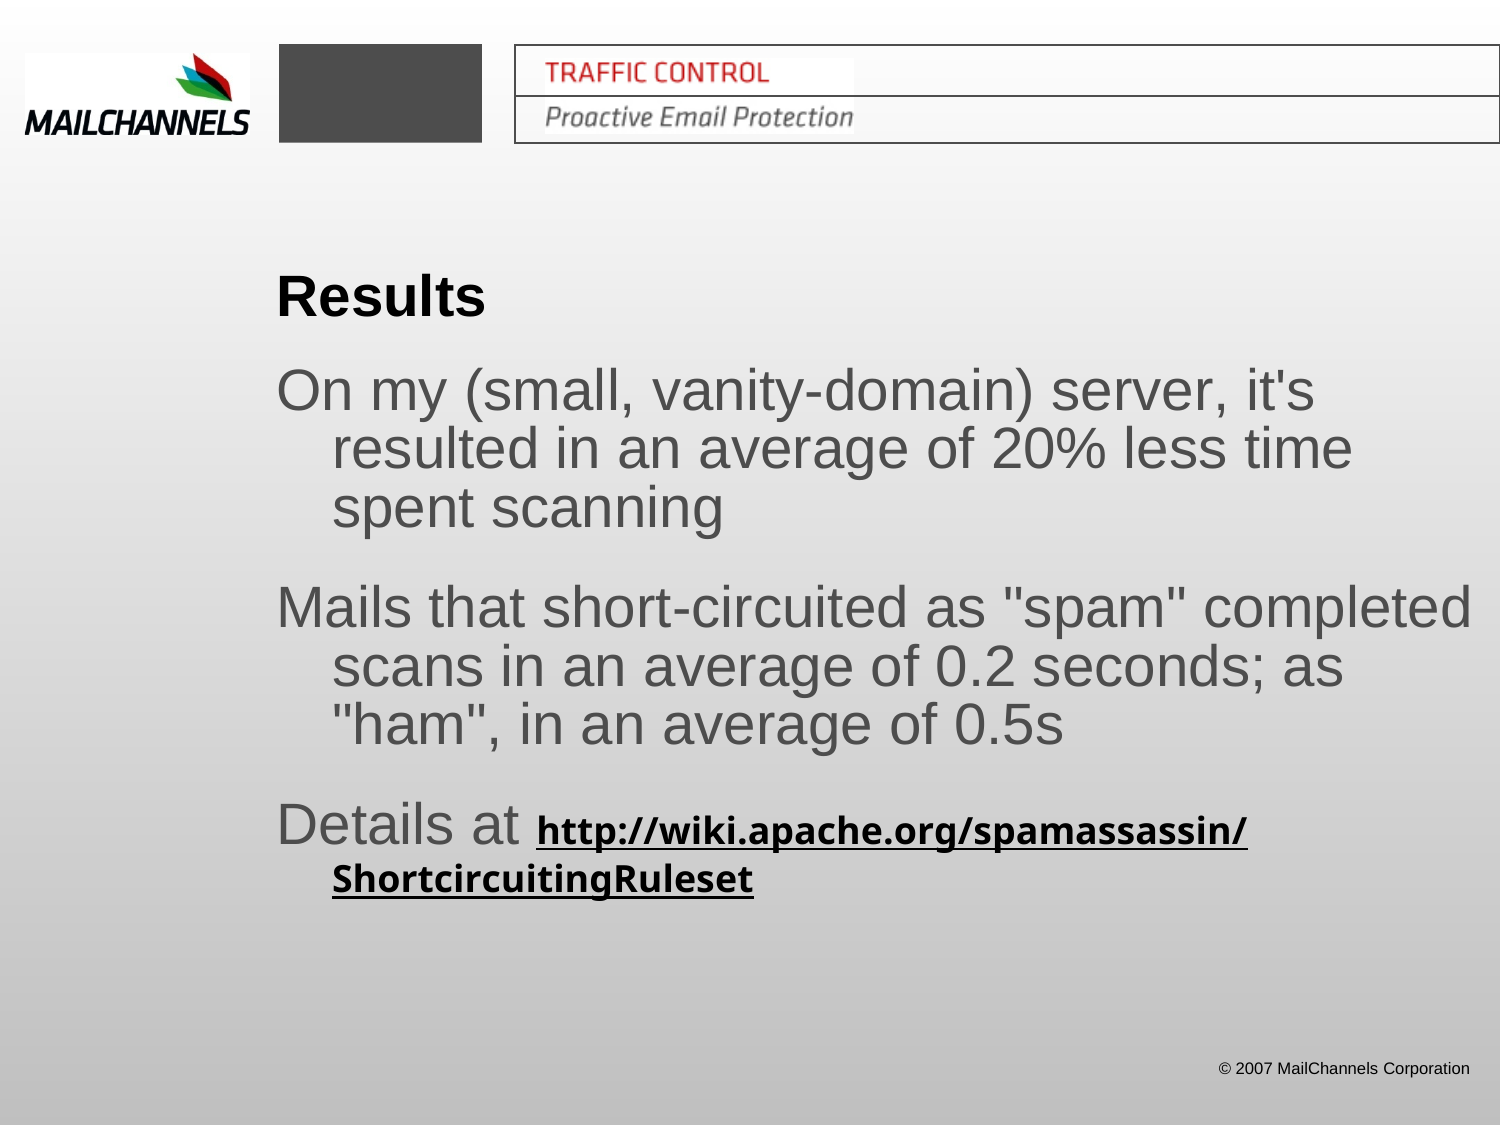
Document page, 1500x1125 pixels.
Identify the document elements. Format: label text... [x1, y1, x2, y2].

picture [545, 97, 854, 134]
picture [545, 58, 854, 95]
title Results [276, 248, 1500, 349]
list On my (small, vanity-domain) server, it's resulted in an average of 20% less time spent scanning Mails that short-circuited as "spam" completed scans in an average of 0.2 seconds; as "ham", in an average of 0.5s Details at http://wiki.apache.org/spamassassin/ShortcircuitingRuleset [276, 363, 1500, 962]
picture [24, 53, 250, 135]
